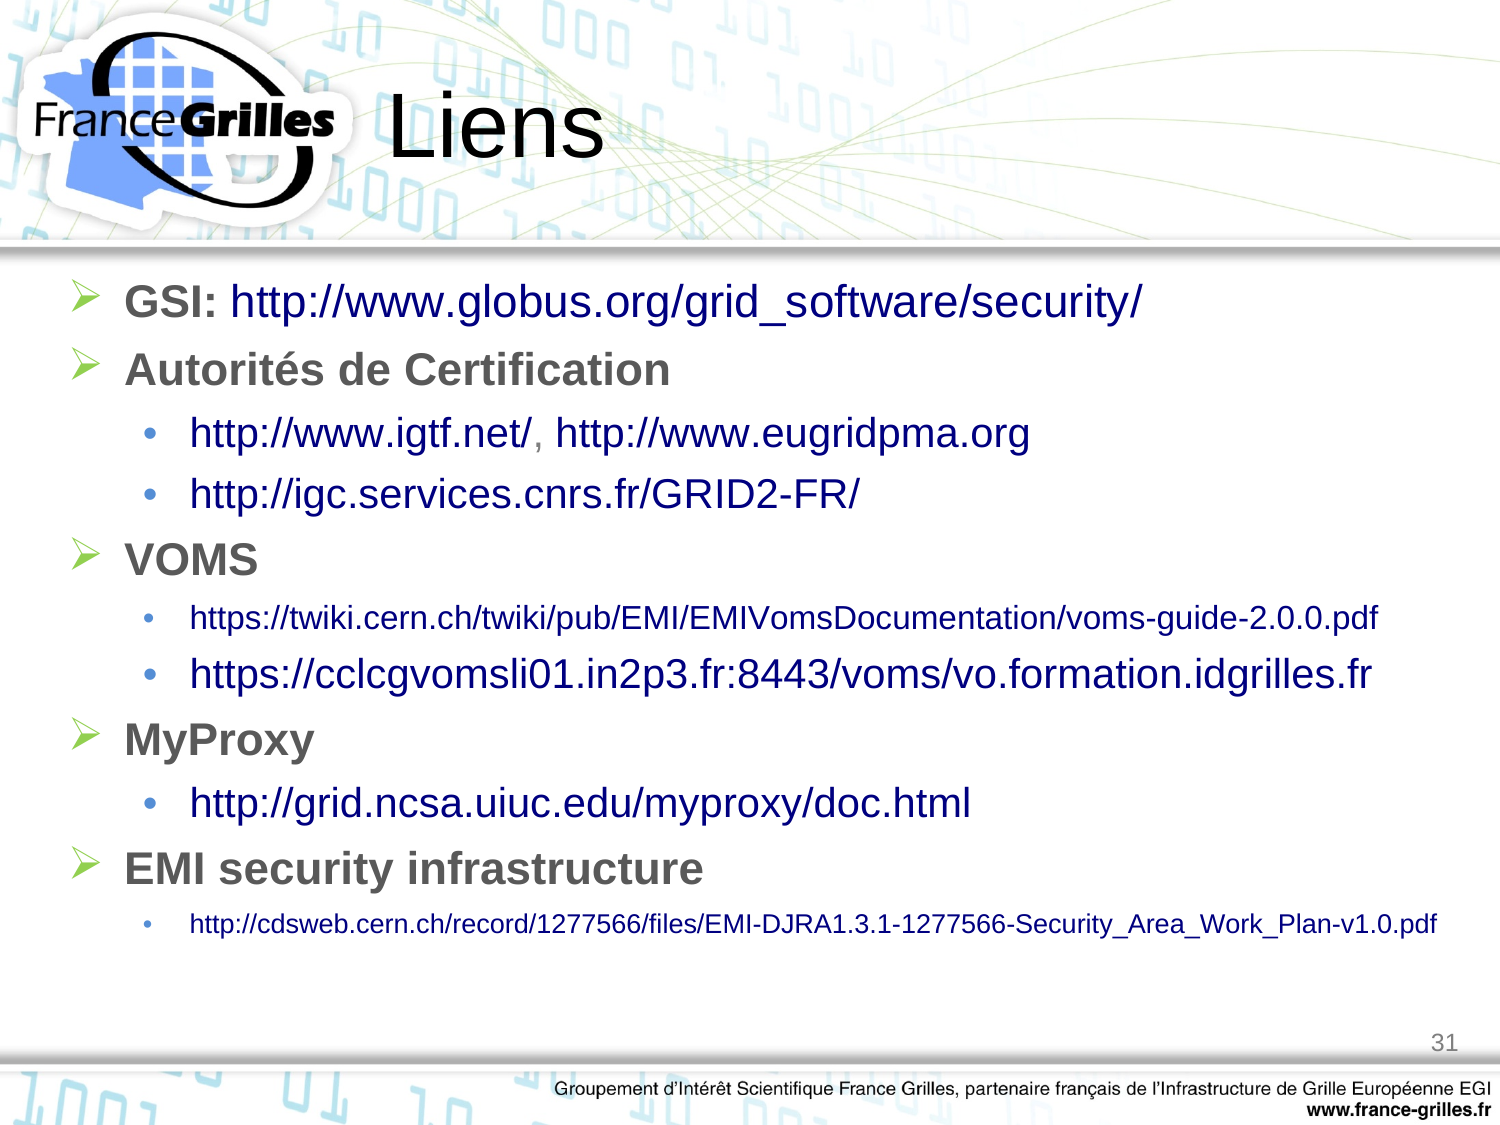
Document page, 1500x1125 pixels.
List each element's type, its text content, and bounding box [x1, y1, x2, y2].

list GSI: http://www.globus.org/grid_software/security/ Autorités de Certification http://www.igtf.net/, http://www.eugridpma.org http://igc.services.cnrs.fr/GRID2-FR/ VOMS https://twiki.cern.ch/twiki/pub/EMI/EMIVomsDocumentation/voms-guide-2.0.0.pdf https://cclcgvomsli01.in2p3.fr:8443/voms/vo.formation.idgrilles.fr MyProxy http://grid.ncsa.uiuc.edu/myproxy/doc.html EMI security infrastructure http://cdsweb.cern.ch/record/1277566/files/EMI-DJRA1.3.1-1277566-Security_Area_Work_Plan-v1.0.pdf [53, 268, 1459, 1030]
picture [0, 0, 1500, 1125]
title Liens [372, 7, 1459, 244]
